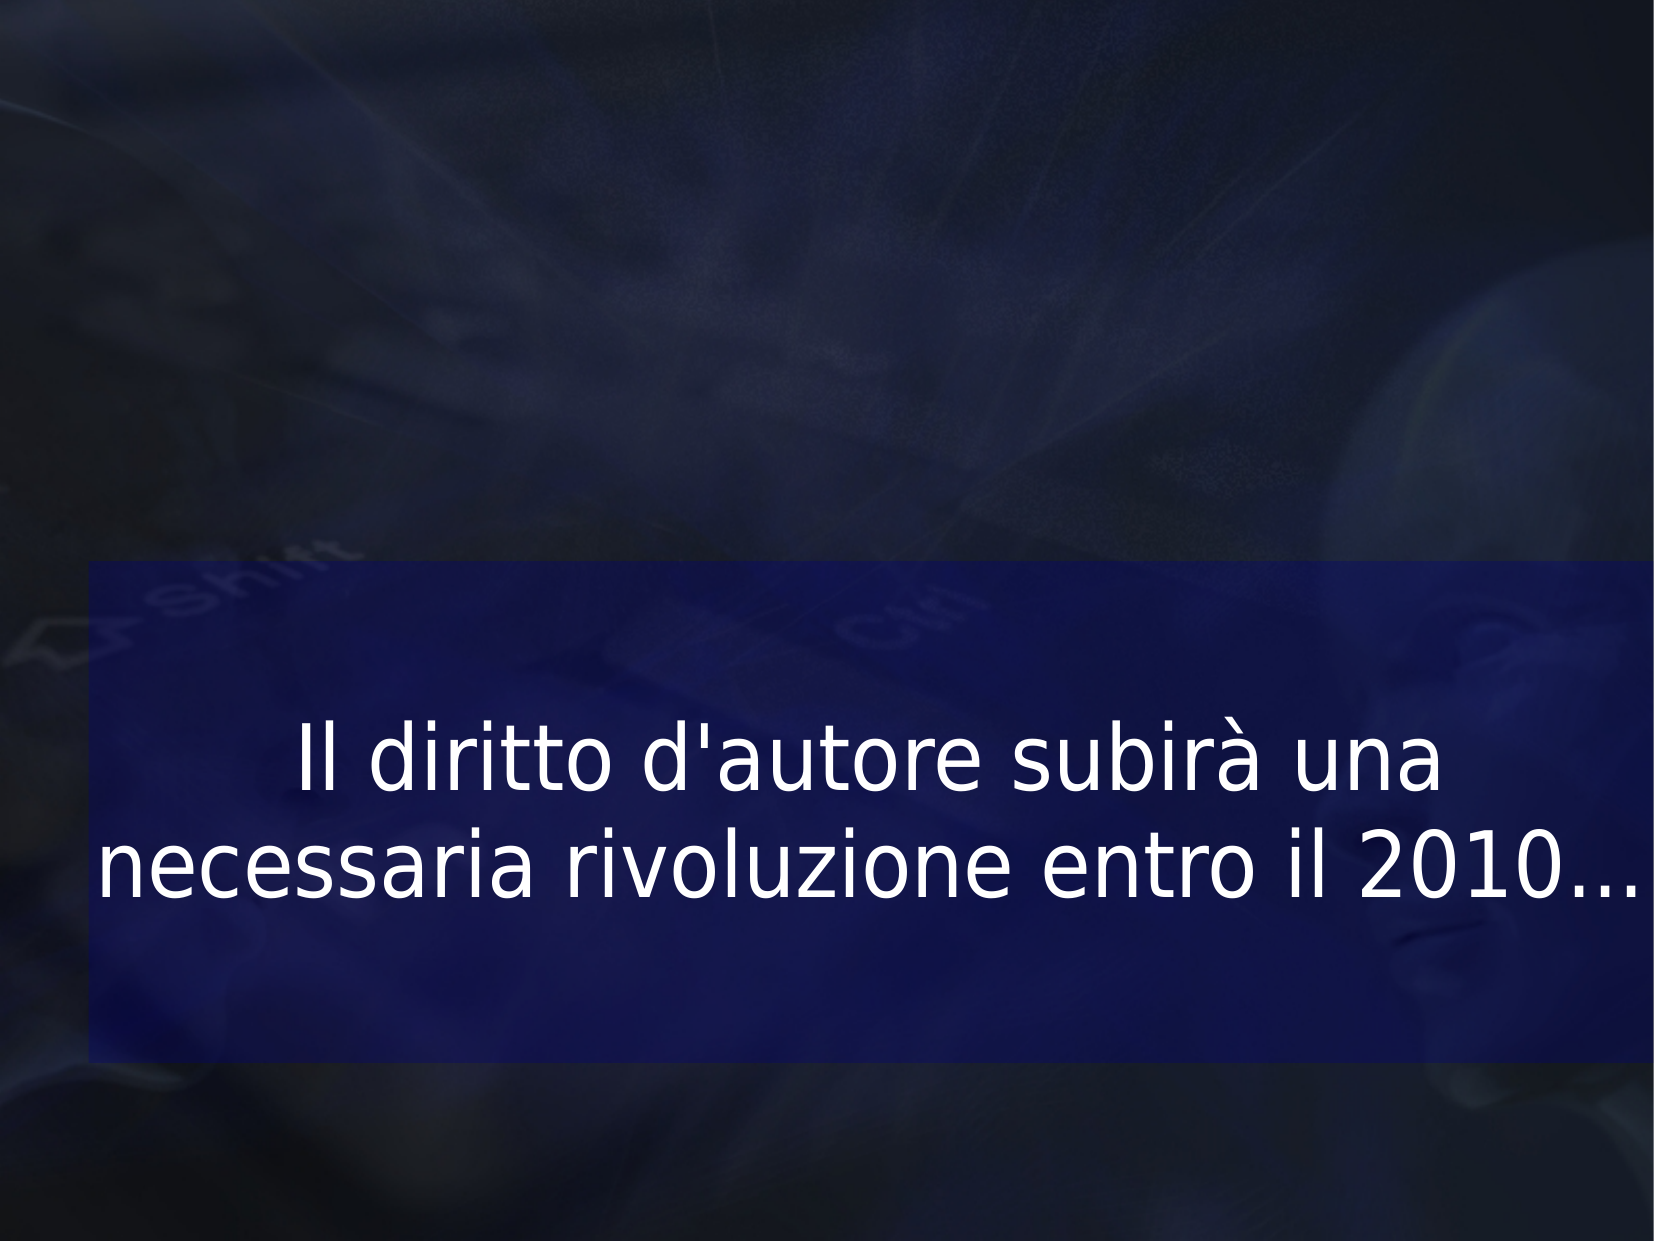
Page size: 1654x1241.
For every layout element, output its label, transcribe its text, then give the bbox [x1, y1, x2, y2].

title Il diritto d'autore subirà una necessaria rivoluzione entro il 2010... [88, 561, 1654, 1063]
picture [0, 0, 1654, 1241]
